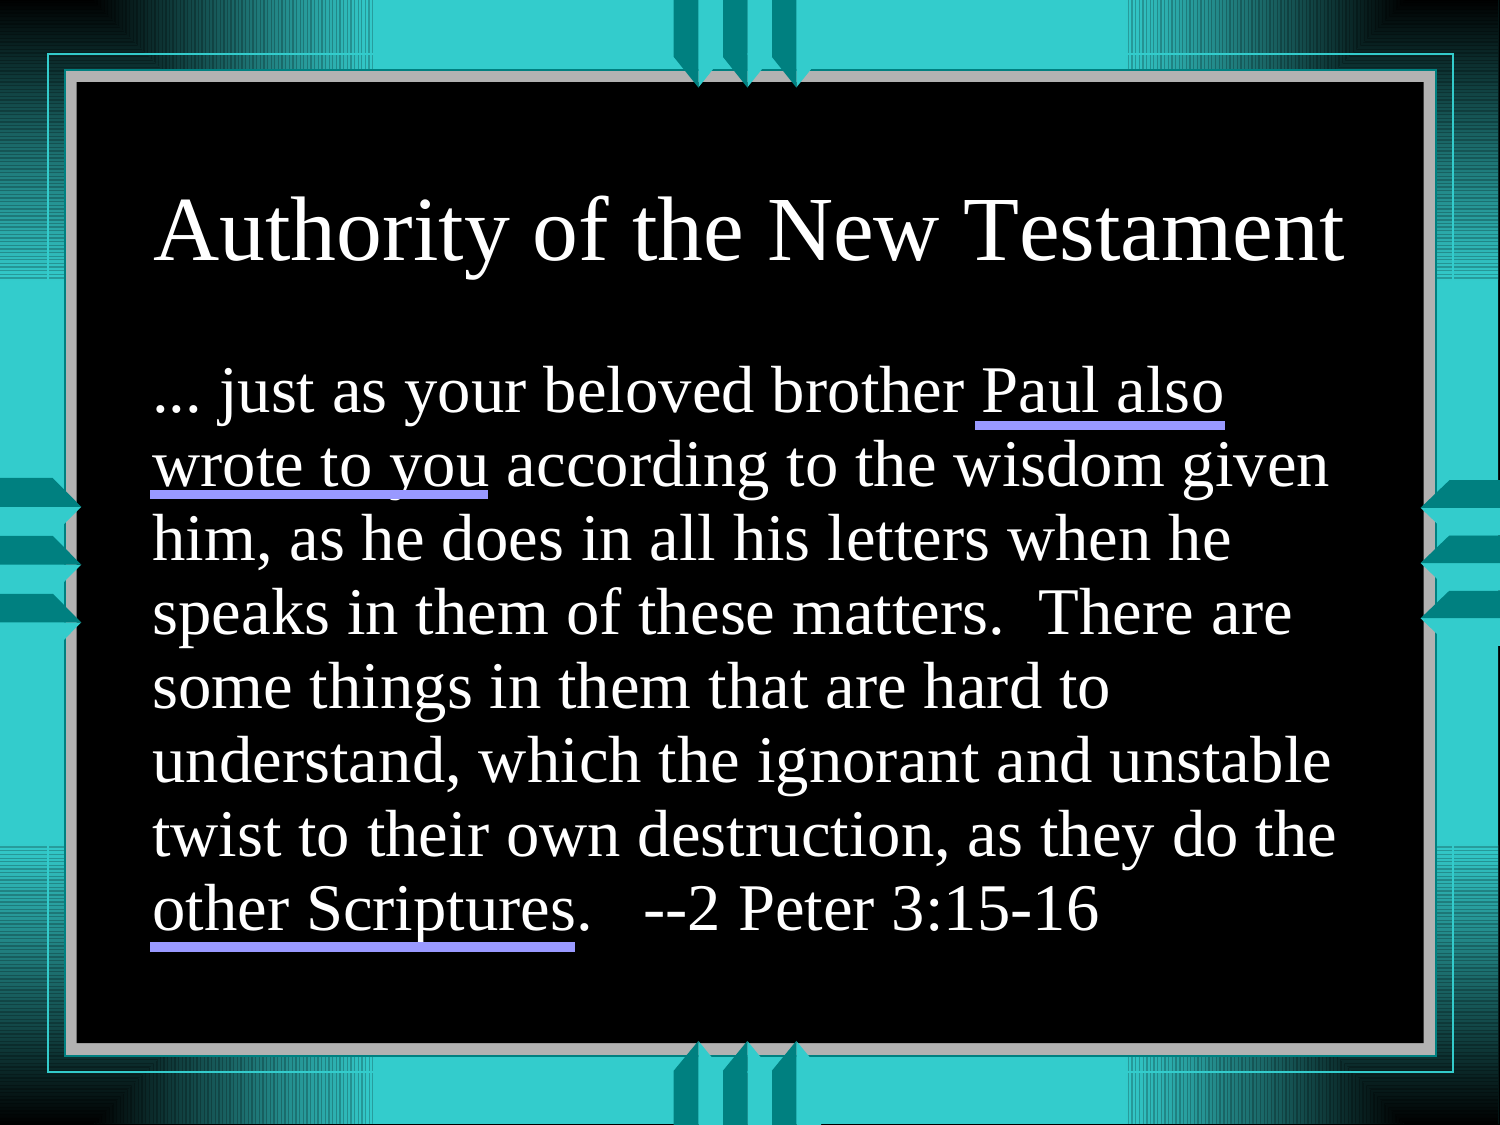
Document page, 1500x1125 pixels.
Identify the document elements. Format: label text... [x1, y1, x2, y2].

text_box ... just as your beloved brother Paul also wrote to you according to the wisdom given him, as he does in all his letters when he speaks in them of these matters. There are some things in them that are hard to understand, which the ignorant and unstable twist to their own destruction, as they do the other Scriptures. --2 Peter 3:15-16 [137, 345, 1363, 954]
title Authority of the New Testament [112, 99, 1388, 288]
